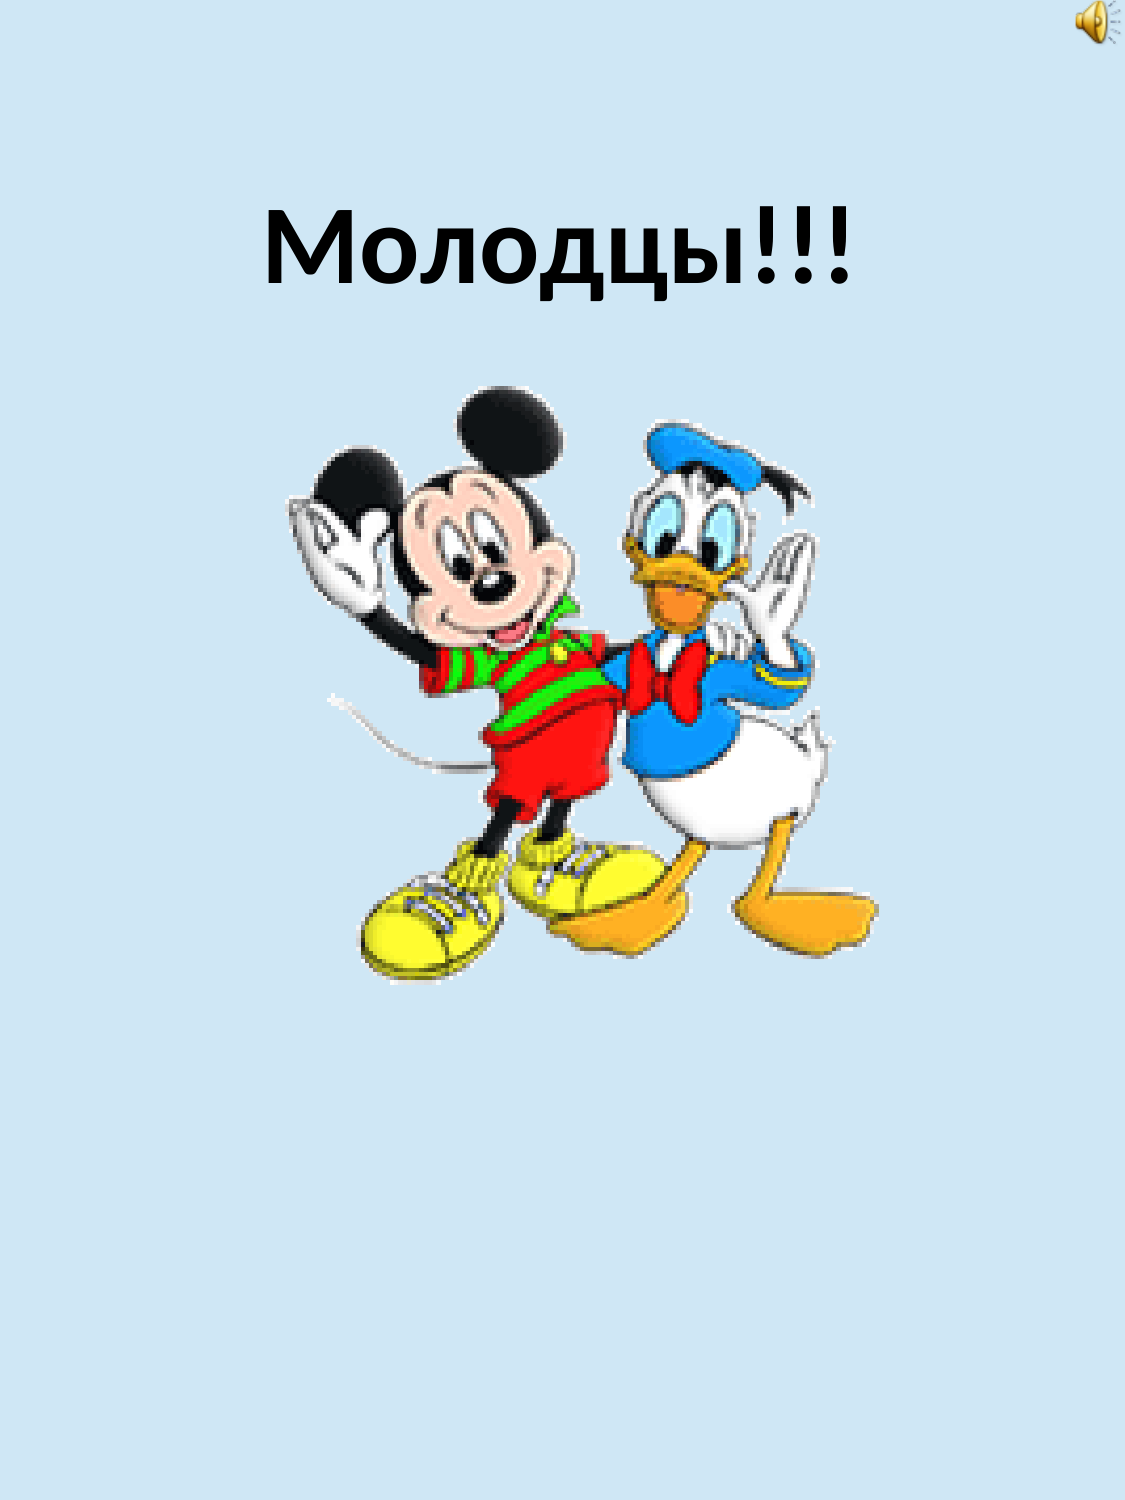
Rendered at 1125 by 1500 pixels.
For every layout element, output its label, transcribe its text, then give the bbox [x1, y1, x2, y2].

picture [281, 386, 879, 985]
picture [1074, 0, 1125, 50]
text_box Молодцы!!! [246, 163, 875, 315]
